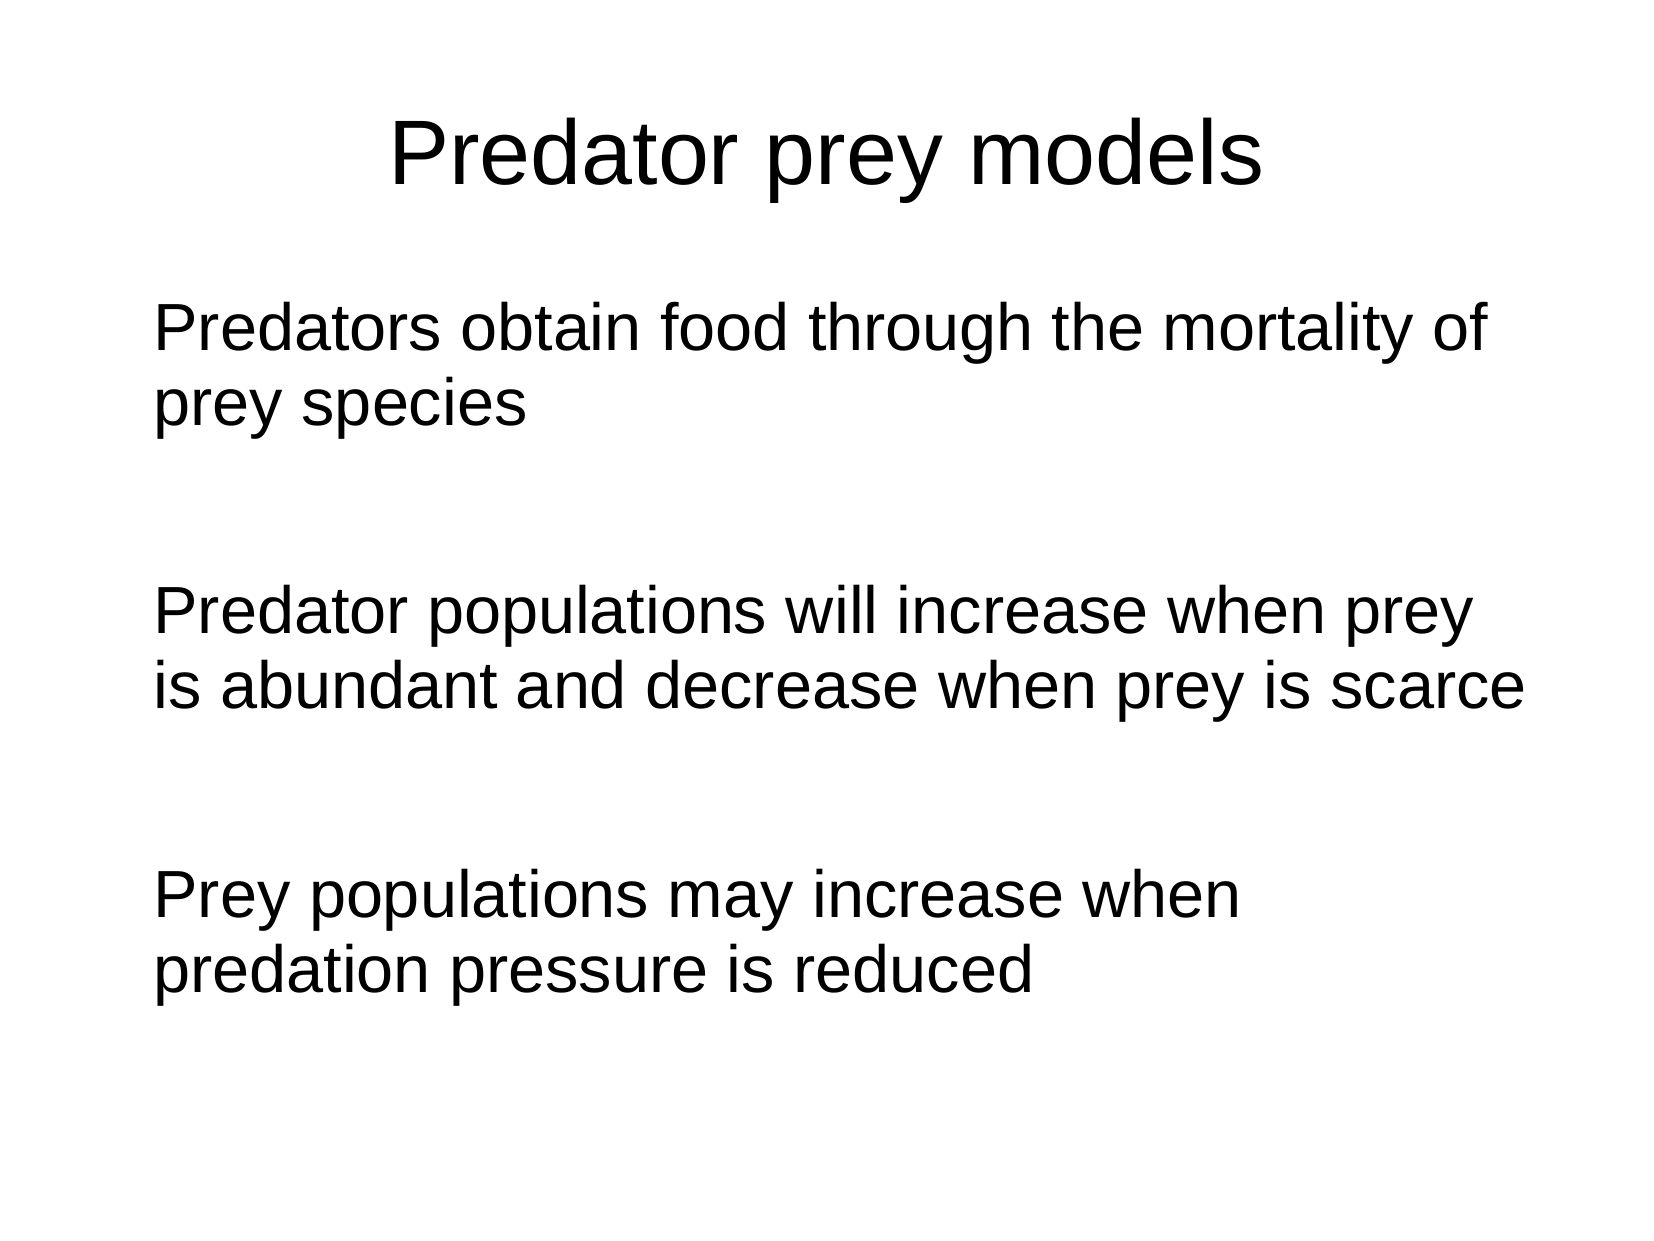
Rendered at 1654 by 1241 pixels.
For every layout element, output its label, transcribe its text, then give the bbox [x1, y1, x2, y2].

list Predators obtain food through the mortality of prey species Predator populations will increase when prey is abundant and decrease when prey is scarce Prey populations may increase when predation pressure is reduced [82, 290, 1538, 1010]
title Predator prey models [82, 49, 1571, 257]
